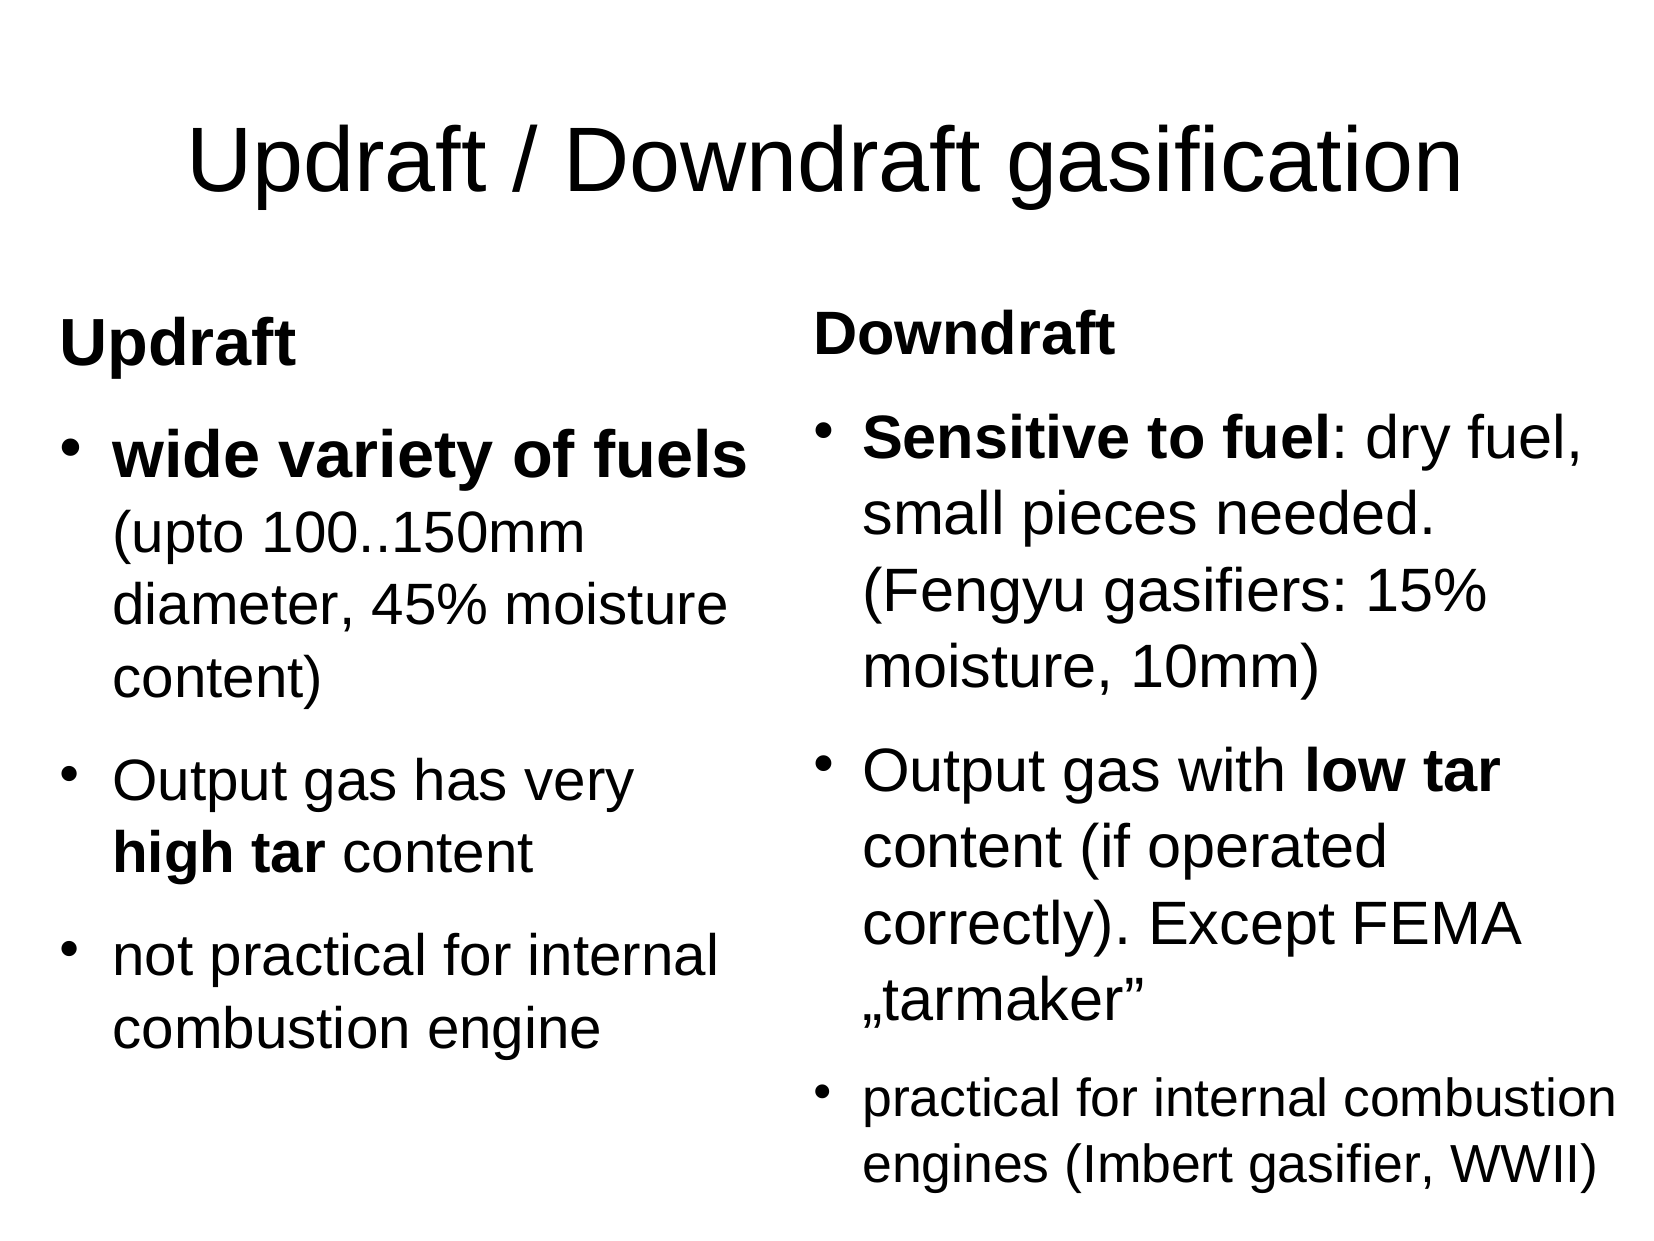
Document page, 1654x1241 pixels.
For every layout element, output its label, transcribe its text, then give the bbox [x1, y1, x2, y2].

text_box Updraft wide variety of fuels (upto 100..150mm diameter, 45% moisture content) Output gas has very high tar content not practical for internal combustion engine [41, 295, 768, 1114]
title Updraft / Downdraft gasification [82, 56, 1571, 249]
list Downdraft Sensitive to fuel: dry fuel, small pieces needed. (Fengyu gasifiers: 15% moisture, 10mm) Output gas with low tar content (if operated correctly). Except FEMA „tarmaker” practical for internal combustion engines (Imbert gasifier, WWII) [797, 290, 1624, 1211]
